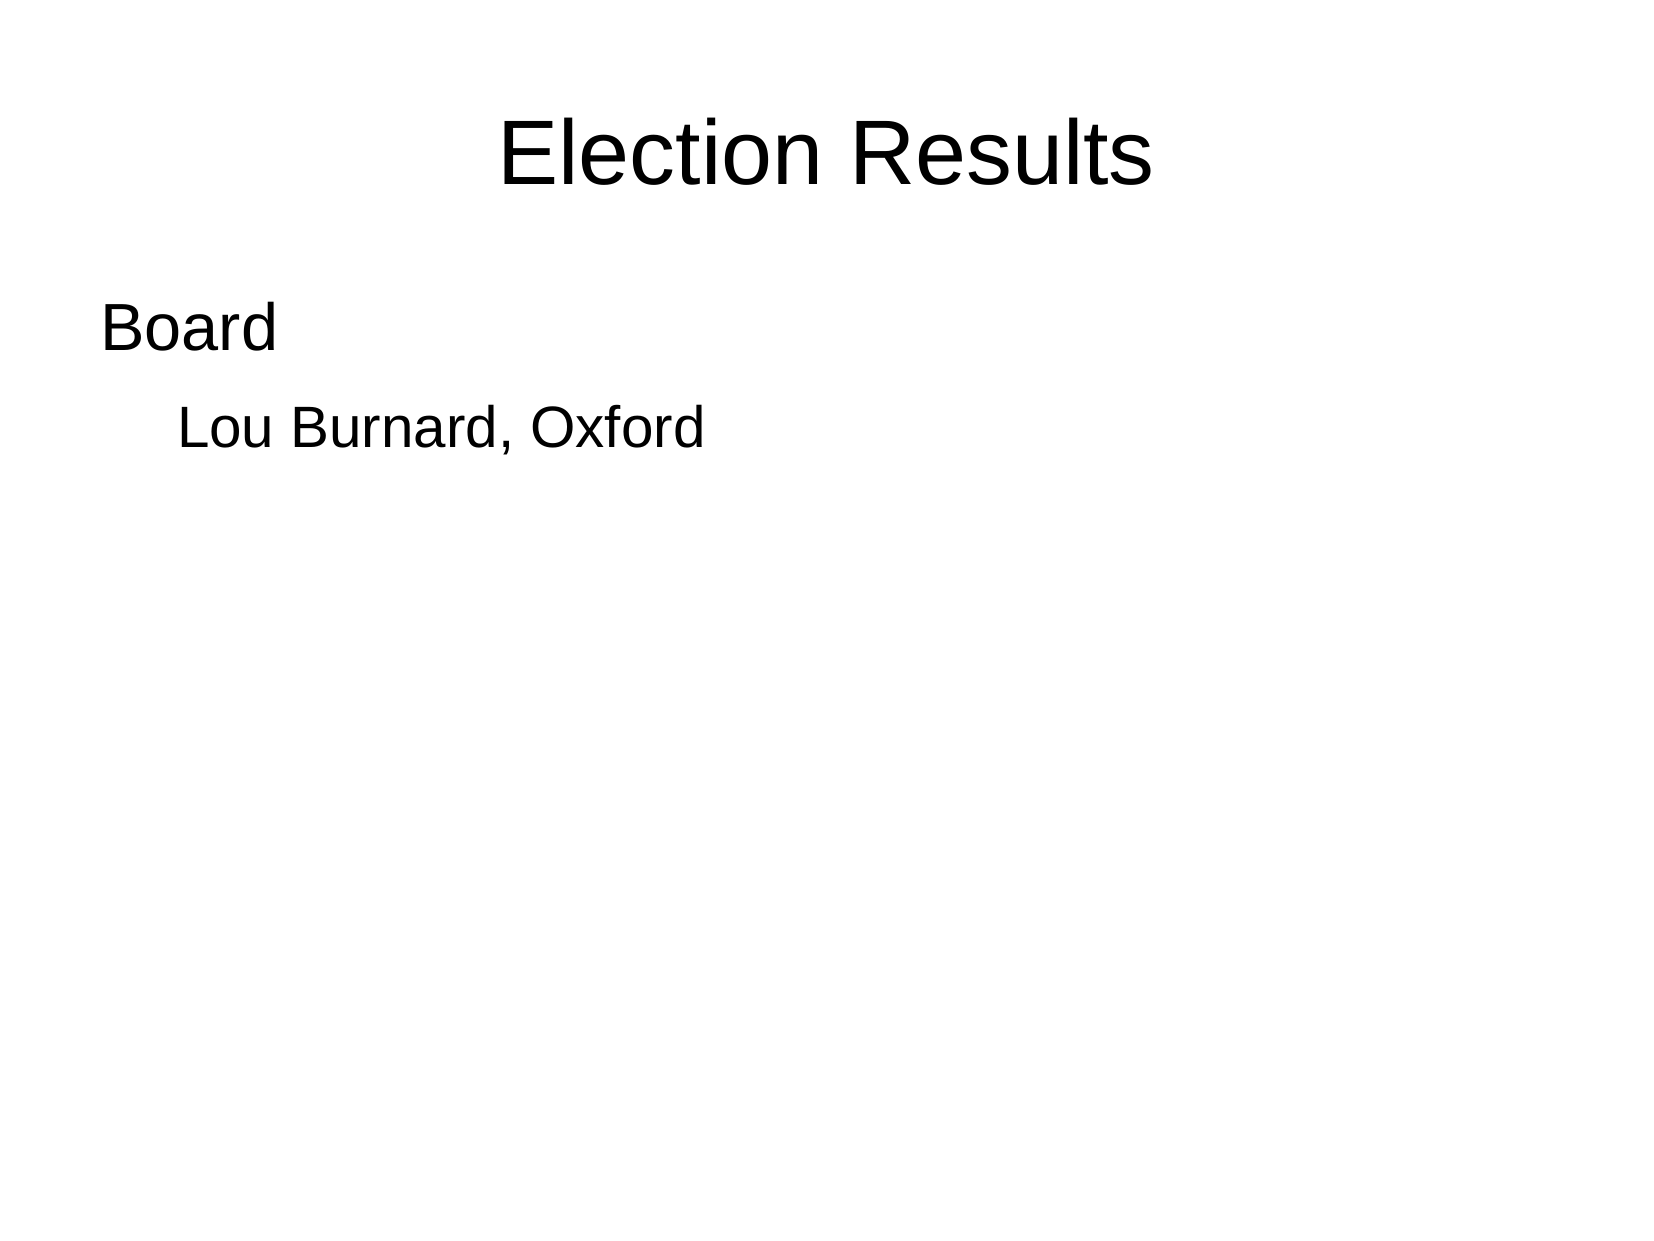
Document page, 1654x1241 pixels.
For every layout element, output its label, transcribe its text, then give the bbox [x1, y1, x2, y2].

list Board Lou Burnard, Oxford [82, 290, 1571, 1094]
title Election Results [82, 49, 1571, 257]
